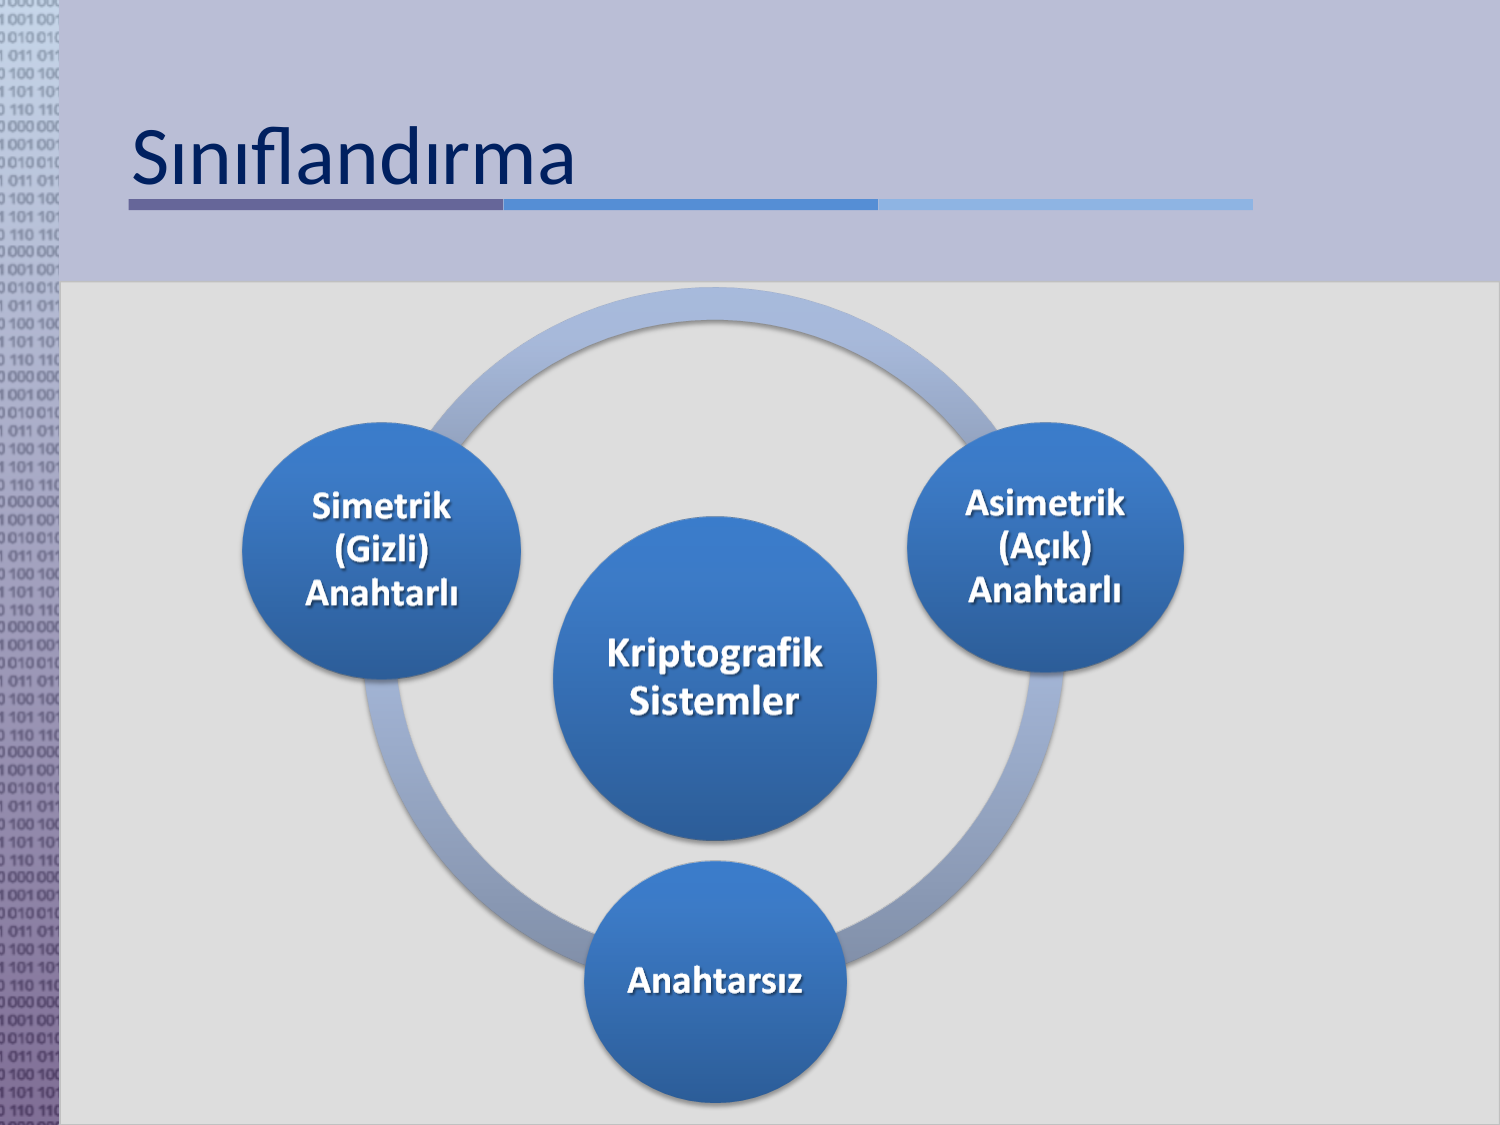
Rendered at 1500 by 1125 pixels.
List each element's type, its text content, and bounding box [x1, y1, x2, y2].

picture [69, 245, 1360, 1115]
picture [0, 0, 60, 1125]
text_box [128, 199, 1253, 211]
text_box Sınıflandırma [117, 93, 856, 210]
